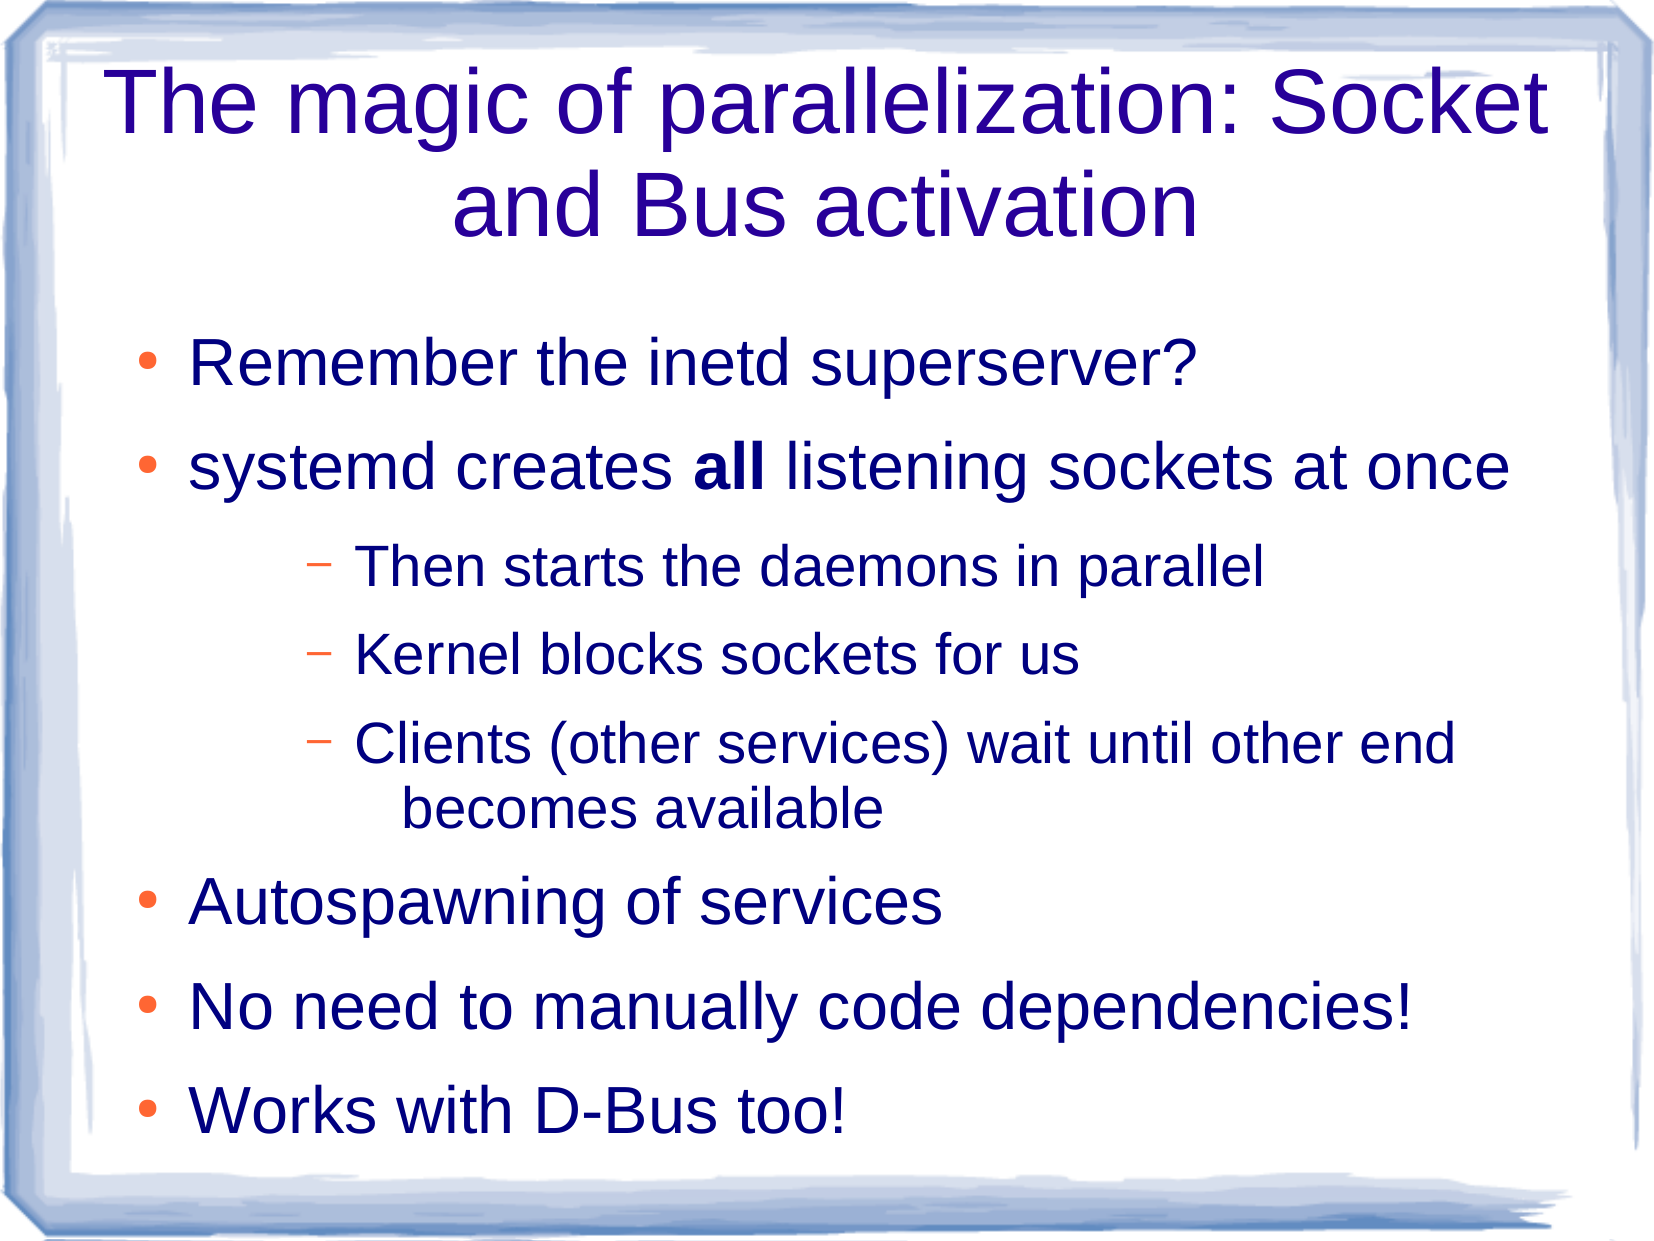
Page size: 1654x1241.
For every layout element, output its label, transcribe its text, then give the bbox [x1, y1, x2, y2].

title The magic of parallelization: Socket and Bus activation [82, 50, 1571, 256]
list Remember the inetd superserver? systemd creates all listening sockets at once Then starts the daemons in parallel Kernel blocks sockets for us Clients (other services) wait until other end becomes available Autospawning of services No need to manually code dependencies! Works with D-Bus too! [118, 324, 1571, 1148]
picture [0, 0, 1654, 1241]
